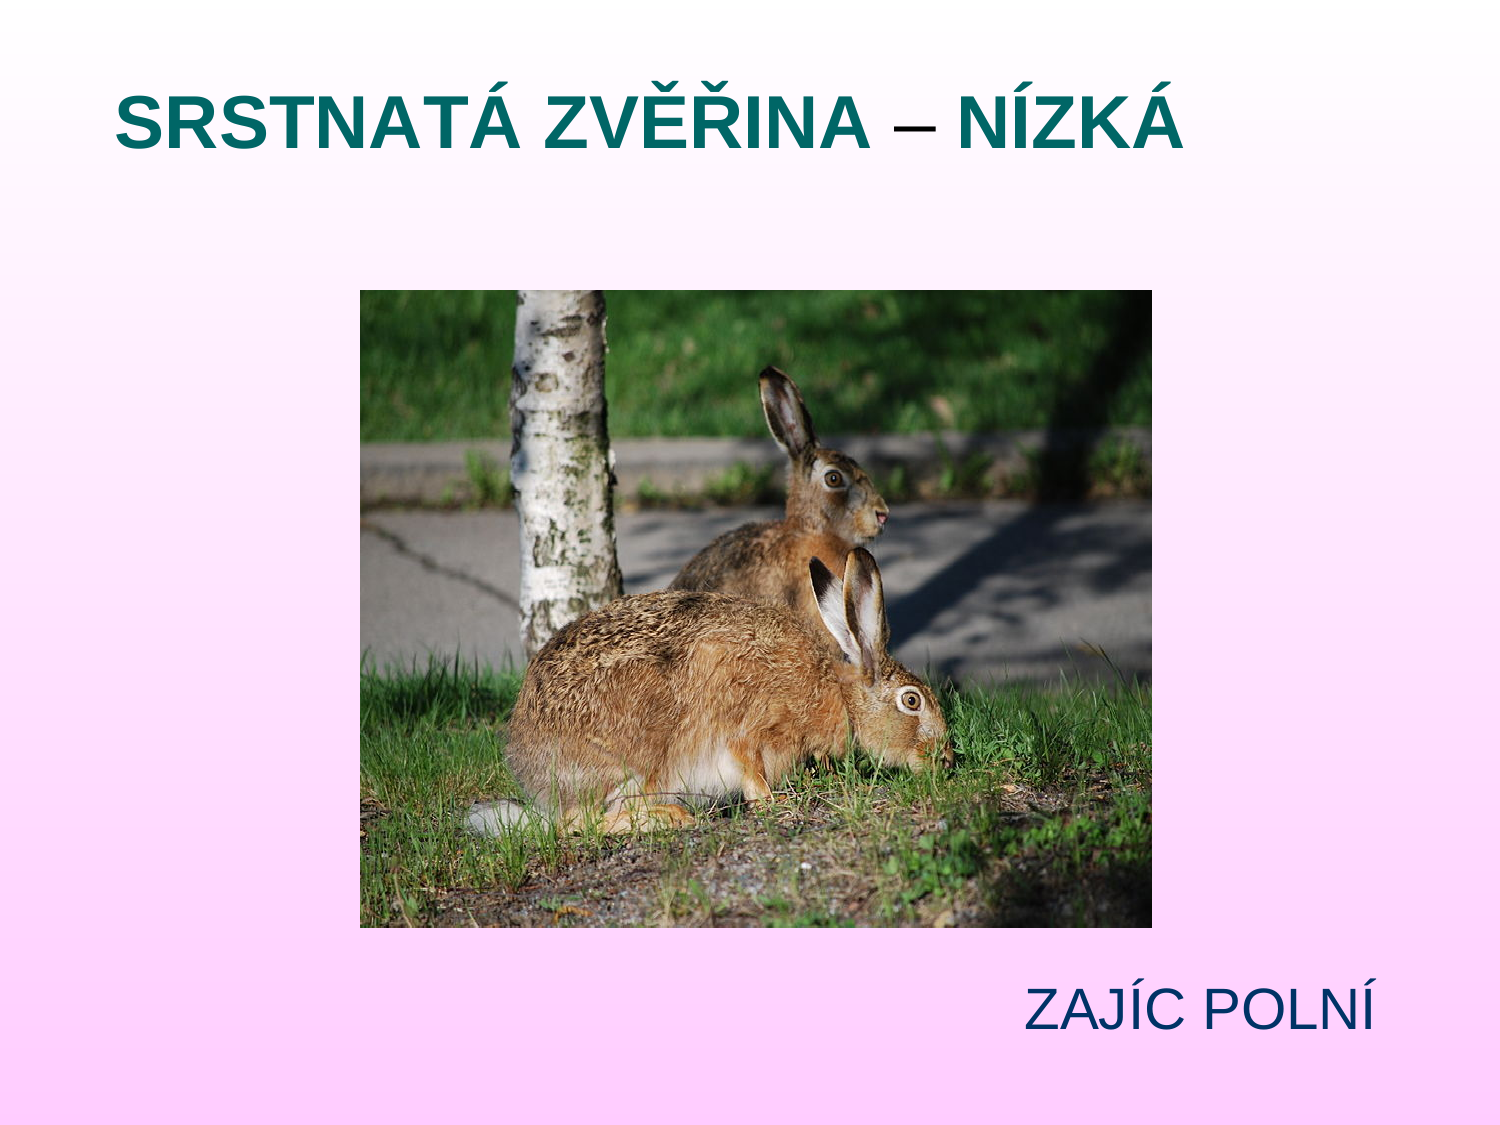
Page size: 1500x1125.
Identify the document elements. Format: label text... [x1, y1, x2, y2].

text_box ZAJÍC POLNÍ [1009, 964, 1436, 1050]
text_box SRSTNATÁ ZVĚŘINA – NÍZKÁ [100, 66, 1500, 172]
picture [360, 290, 1152, 928]
